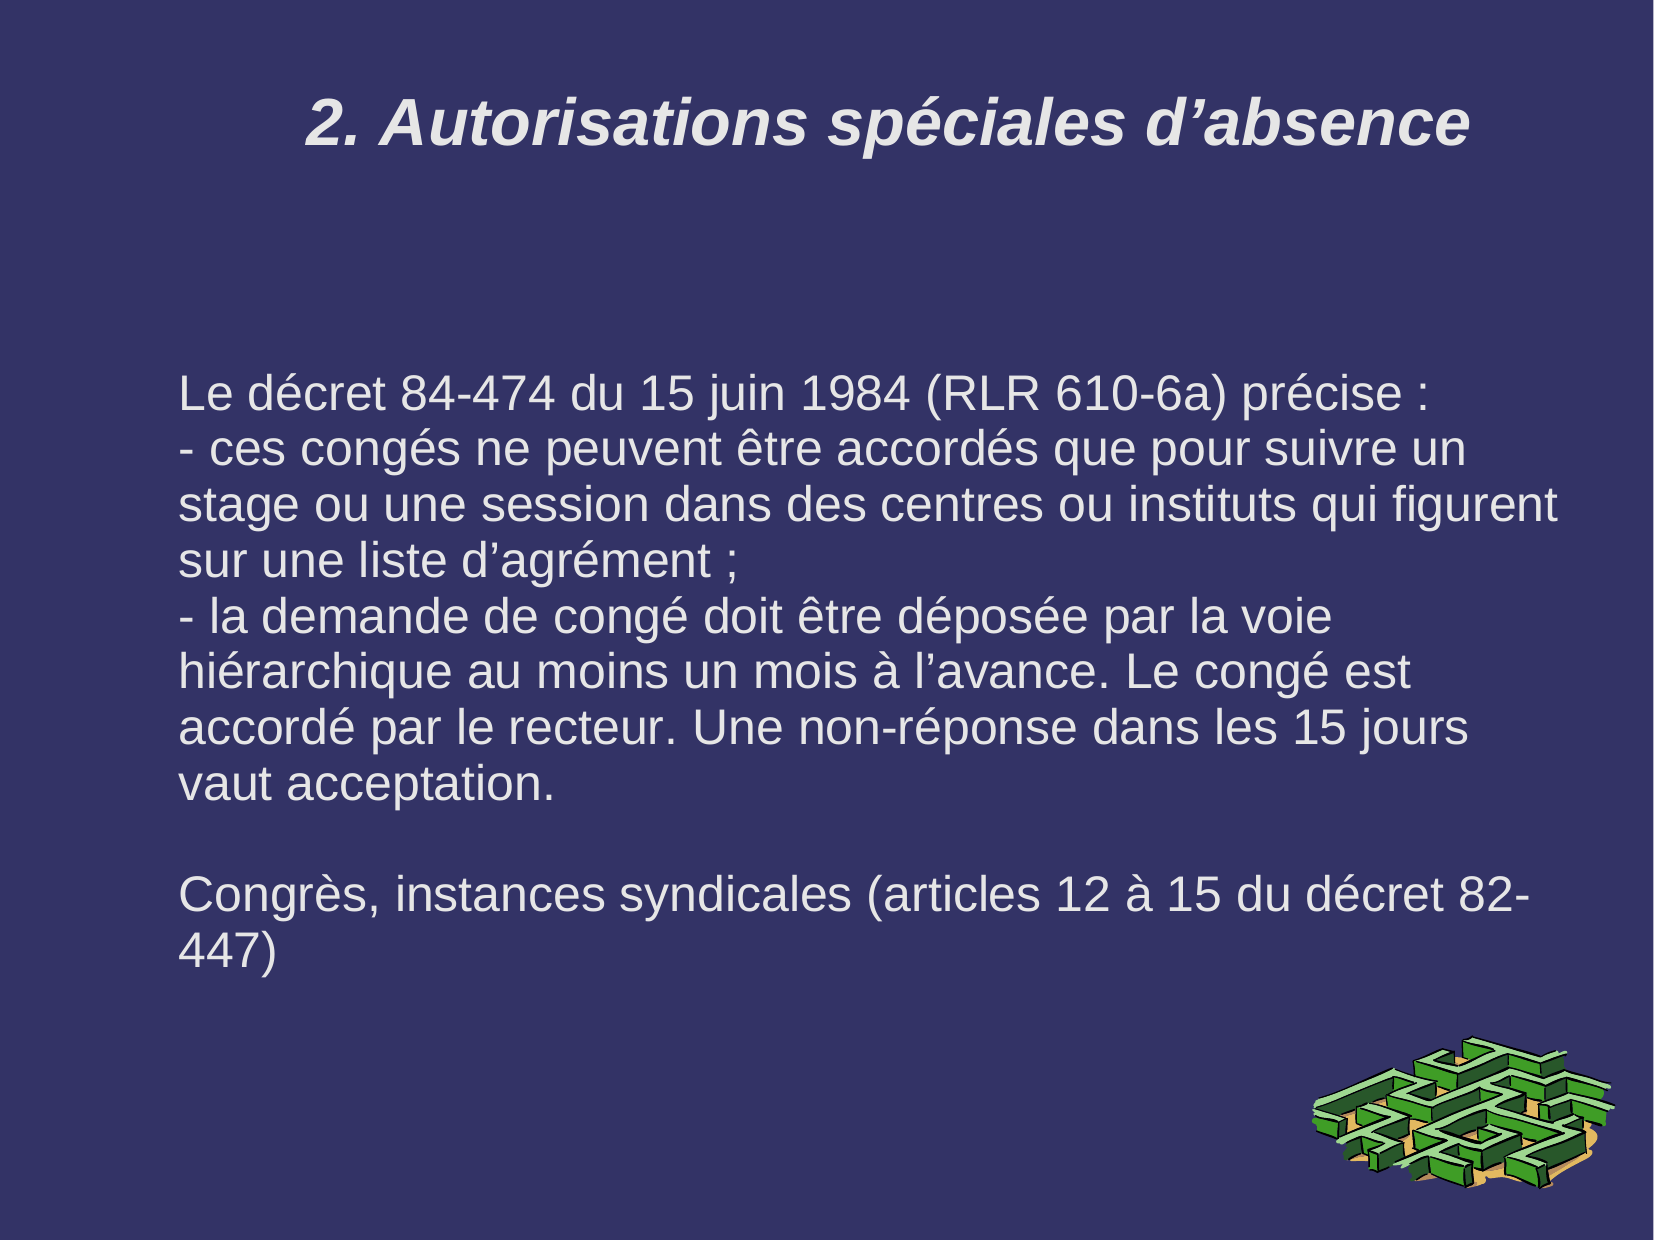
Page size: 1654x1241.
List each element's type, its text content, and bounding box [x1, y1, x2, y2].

list Le décret 84-474 du 15 juin 1984 (RLR 610-6a) précise : - ces congés ne peuvent être accordés que pour suivre un stage ou une session dans des centres ou instituts qui figurent sur une liste d’agrément ; - la demande de congé doit être déposée par la voie hiérarchique au moins un mois à l’avance. Le congé est accordé par le recteur. Une non-réponse dans les 15 jours vaut acceptation. Congrès, instances syndicales (articles 12 à 15 du décret 82-447) [178, 364, 1570, 1132]
title 2. Autorisations spéciales d’absence [121, 26, 1534, 219]
